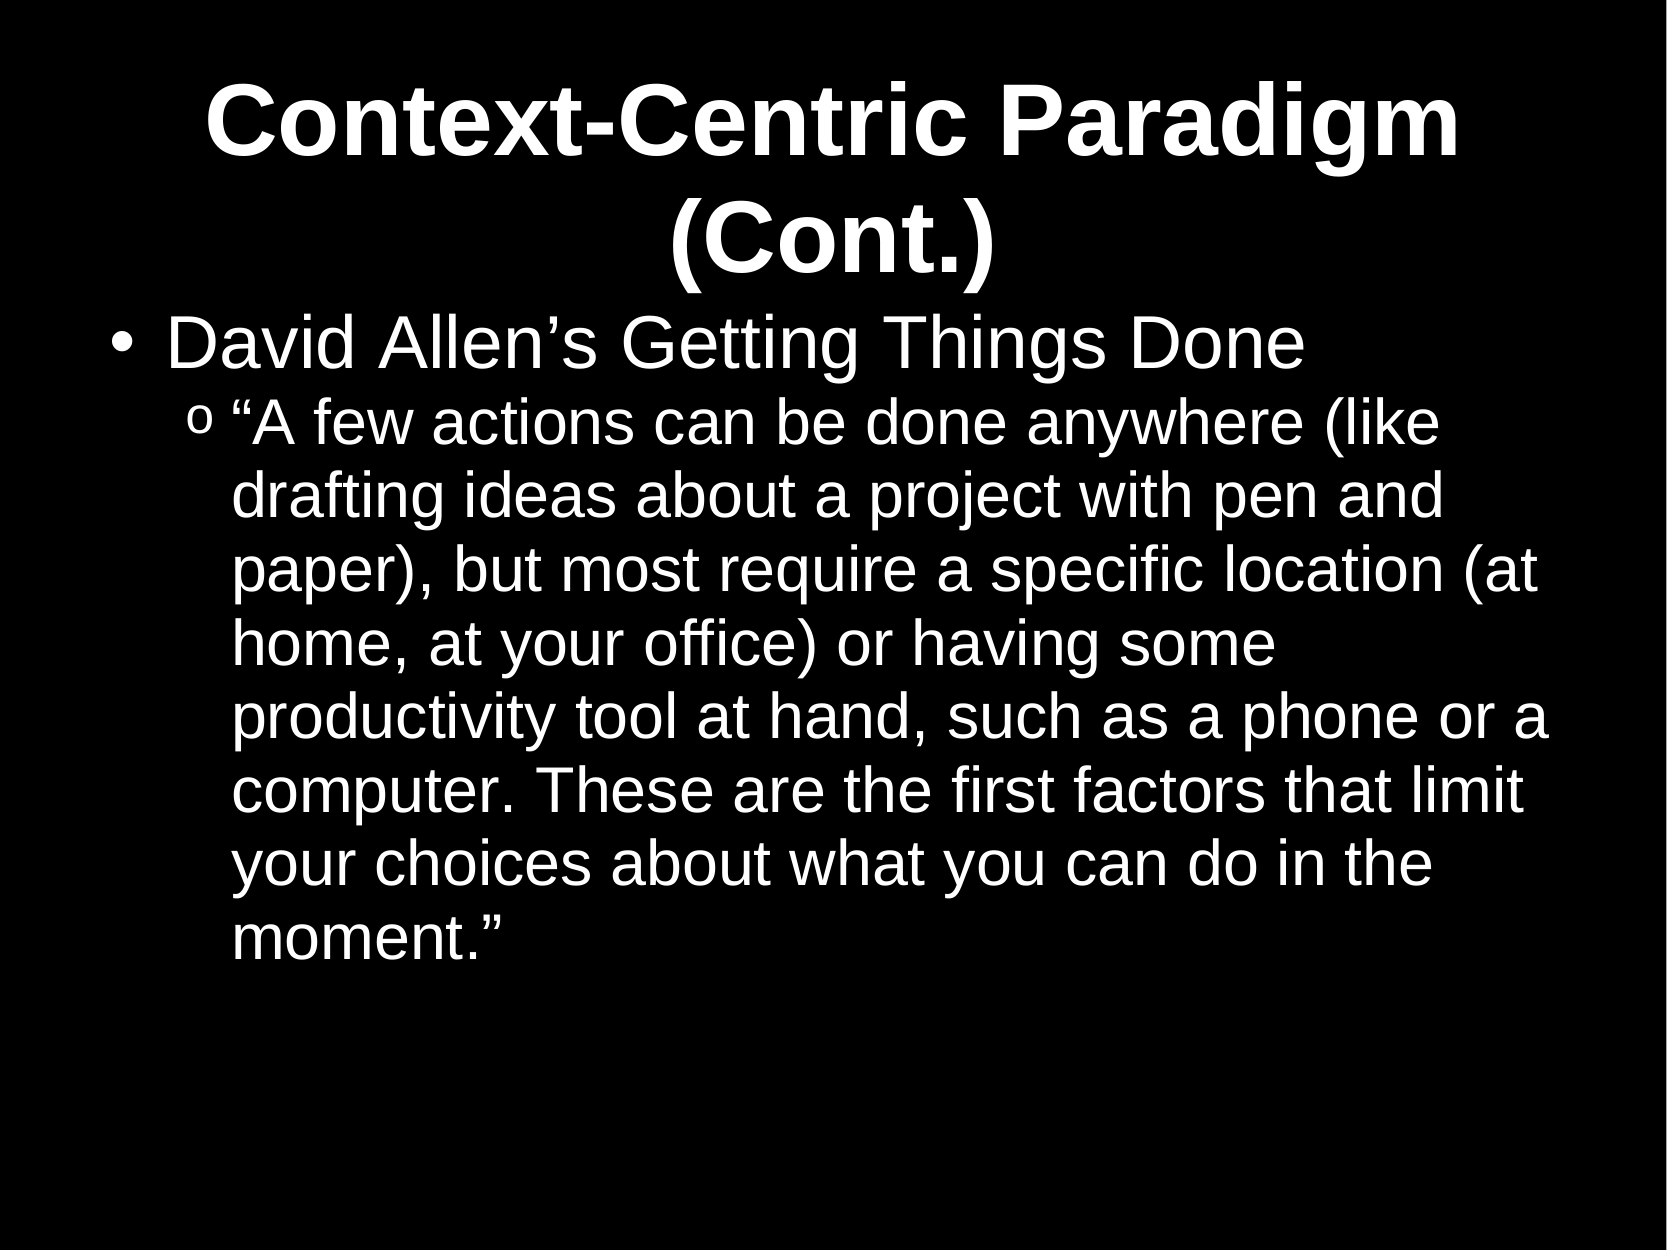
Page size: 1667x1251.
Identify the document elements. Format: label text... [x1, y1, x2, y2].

text_box David Allen’s Getting Things Done “A few actions can be done anywhere (like drafting ideas about a project with pen and paper), but most require a specific location (at home, at your office) or having some productivity tool at hand, such as a phone or a computer. These are the first factors that limit your choices about what you can do in the moment.” [90, 300, 1577, 975]
text_box Context-Centric Paradigm (Cont.) [90, 62, 1577, 296]
